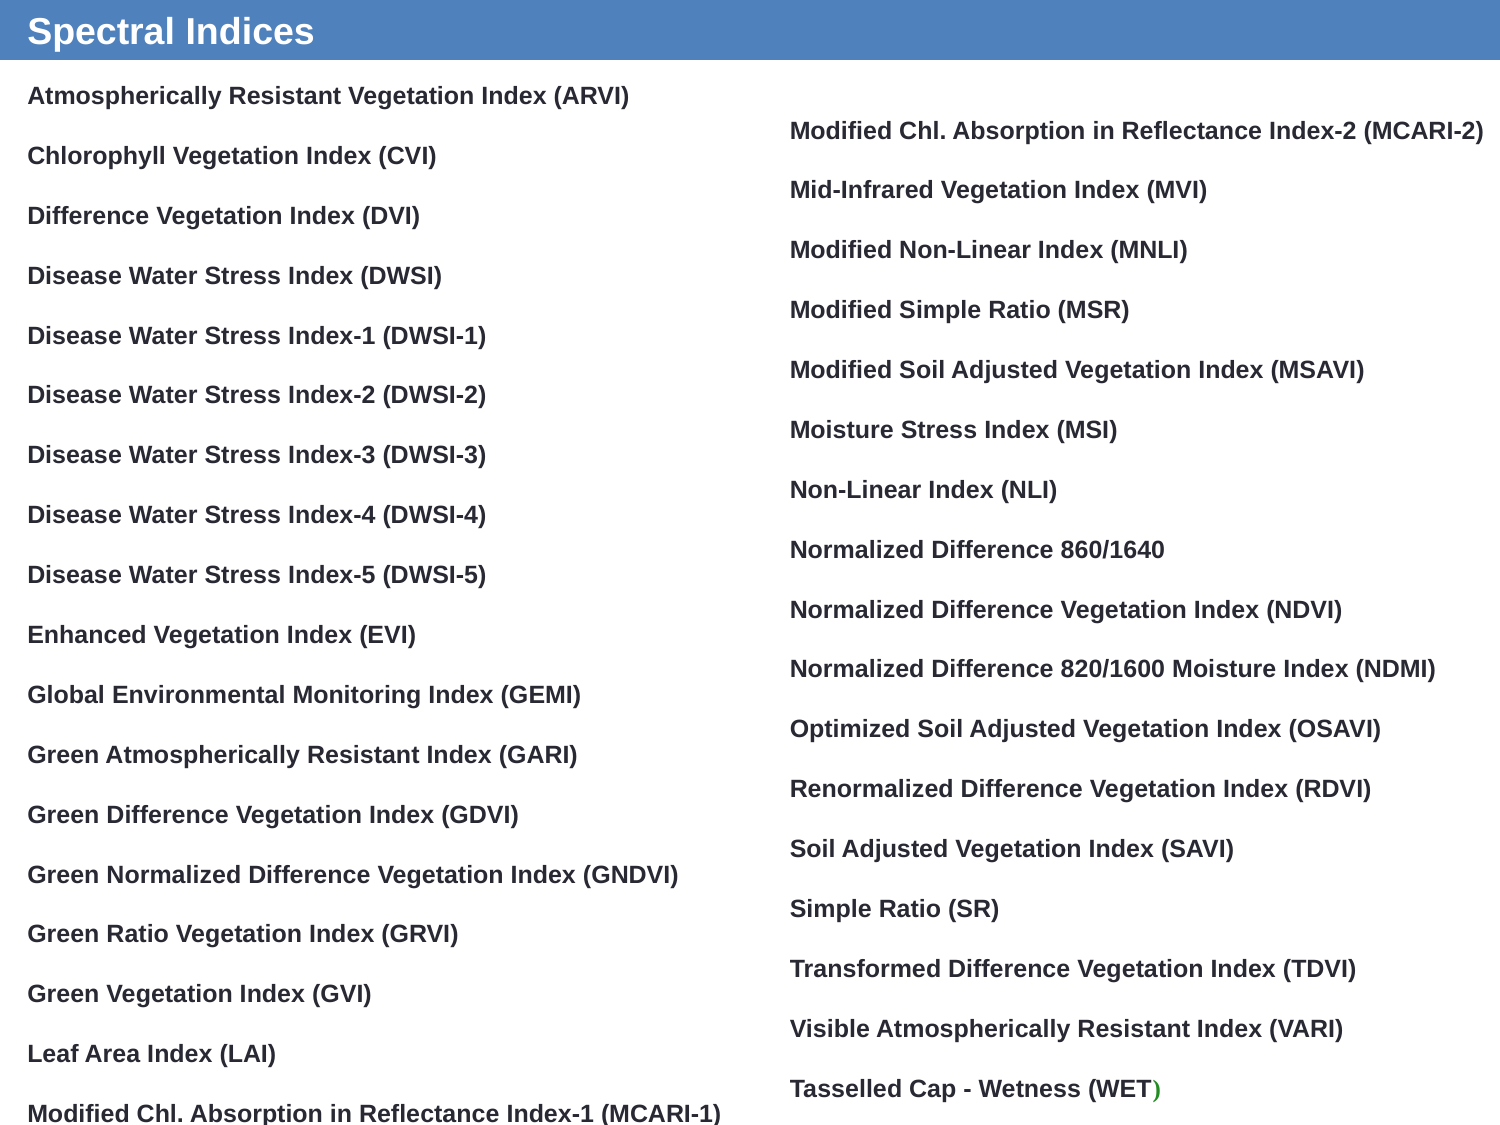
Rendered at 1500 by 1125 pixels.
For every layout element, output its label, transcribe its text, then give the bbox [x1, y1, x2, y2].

text_box Spectral Indices tion [12, 0, 1038, 76]
text_box Atmospherically Resistant Vegetation Index (ARVI) Chlorophyll Vegetation Index (CVI) Difference Vegetation Index (DVI) Disease Water Stress Index (DWSI) Disease Water Stress Index-1 (DWSI-1) Disease Water Stress Index-2 (DWSI-2) Disease Water Stress Index-3 (DWSI-3) Disease Water Stress Index-4 (DWSI-4) Disease Water Stress Index-5 (DWSI-5) Enhanced Vegetation Index (EVI) Global Environmental Monitoring Index (GEMI) Green Atmospherically Resistant Index (GARI) Green Difference Vegetation Index (GDVI) Green Normalized Difference Vegetation Index (GNDVI) Green Ratio Vegetation Index (GRVI) Green Vegetation Index (GVI) Leaf Area Index (LAI) Modified Chl. Absorption in Reflectance Index-1 (MCARI-1) [12, 42, 850, 1125]
text_box Modified Chl. Absorption in Reflectance Index-2 (MCARI-2) Mid-Infrared Vegetation Index (MVI) Modified Non-Linear Index (MNLI) Modified Simple Ratio (MSR) Modified Soil Adjusted Vegetation Index (MSAVI) Moisture Stress Index (MSI) Non-Linear Index (NLI) Normalized Difference 860/1640 Normalized Difference Vegetation Index (NDVI) Normalized Difference 820/1600 Moisture Index (NDMI) Optimized Soil Adjusted Vegetation Index (OSAVI) Renormalized Difference Vegetation Index (RDVI) Soil Adjusted Vegetation Index (SAVI) Simple Ratio (SR) Transformed Difference Vegetation Index (TDVI) Visible Atmospherically Resistant Index (VARI) Tasselled Cap - Wetness (WET) [774, 76, 1500, 1080]
